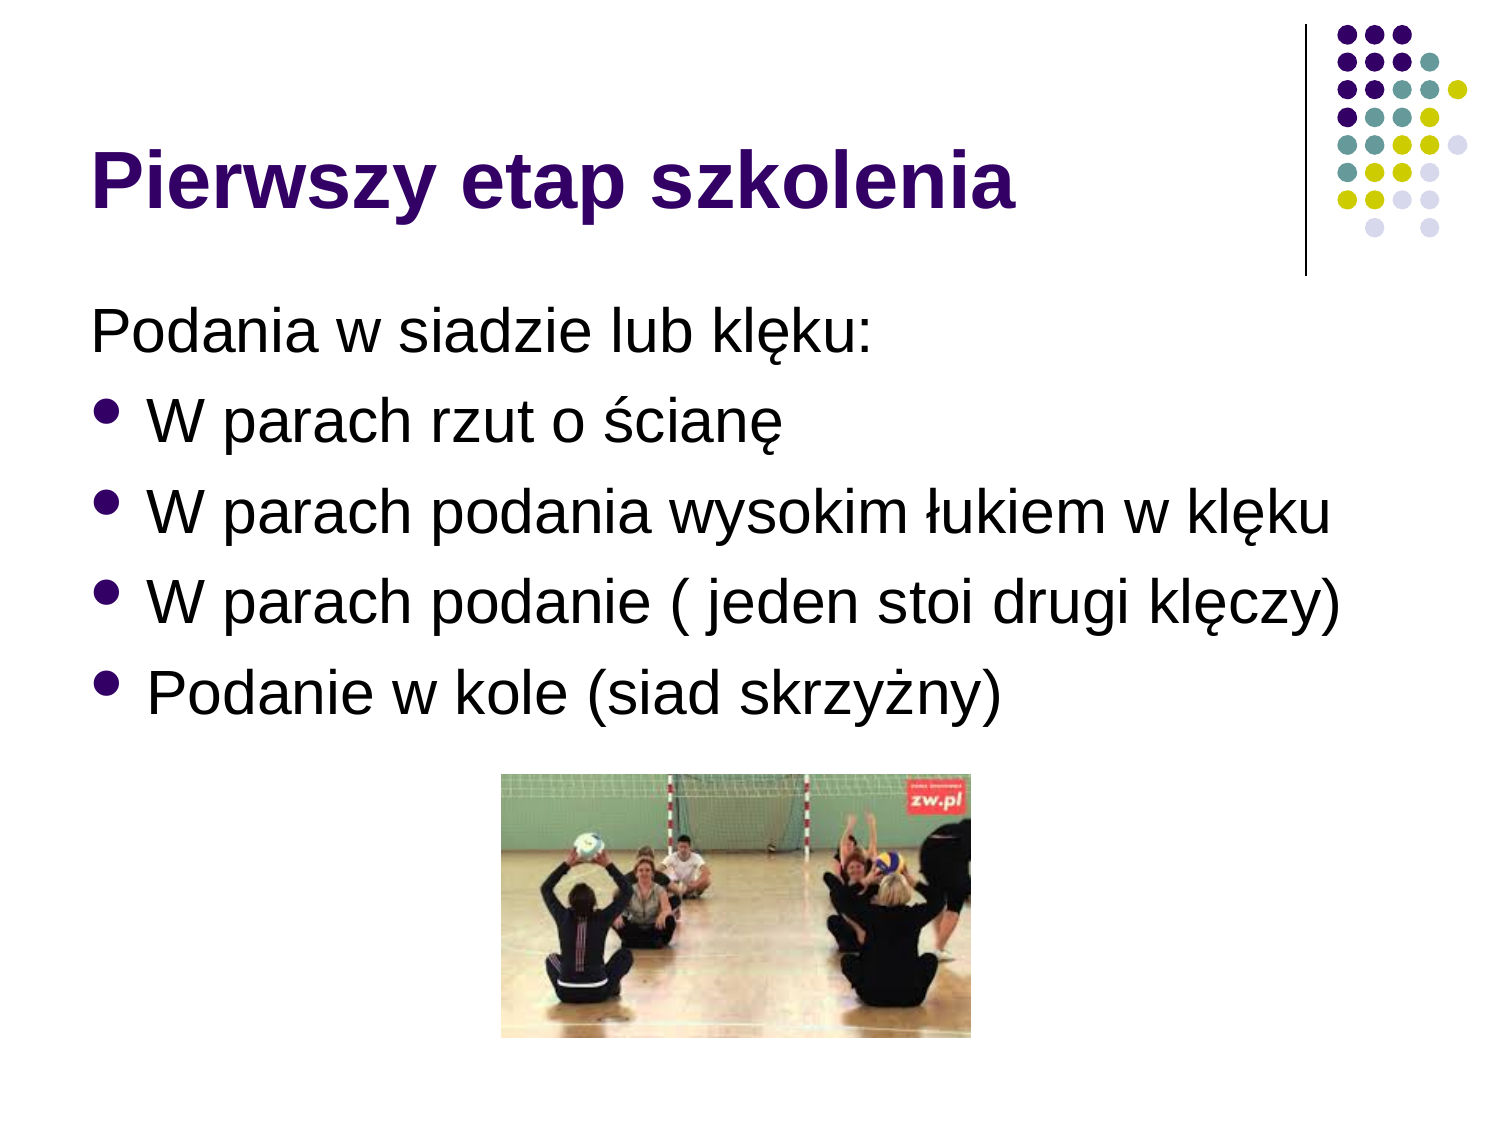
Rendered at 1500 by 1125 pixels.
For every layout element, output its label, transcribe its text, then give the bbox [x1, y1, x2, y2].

list Podania w siadzie lub klęku: W parach rzut o ścianę W parach podania wysokim łukiem w klęku W parach podanie ( jeden stoi drugi klęczy) Podanie w kole (siad skrzyżny) [75, 282, 1426, 1006]
title Pierwszy etap szkolenia [74, 20, 1313, 233]
picture [501, 774, 971, 1038]
